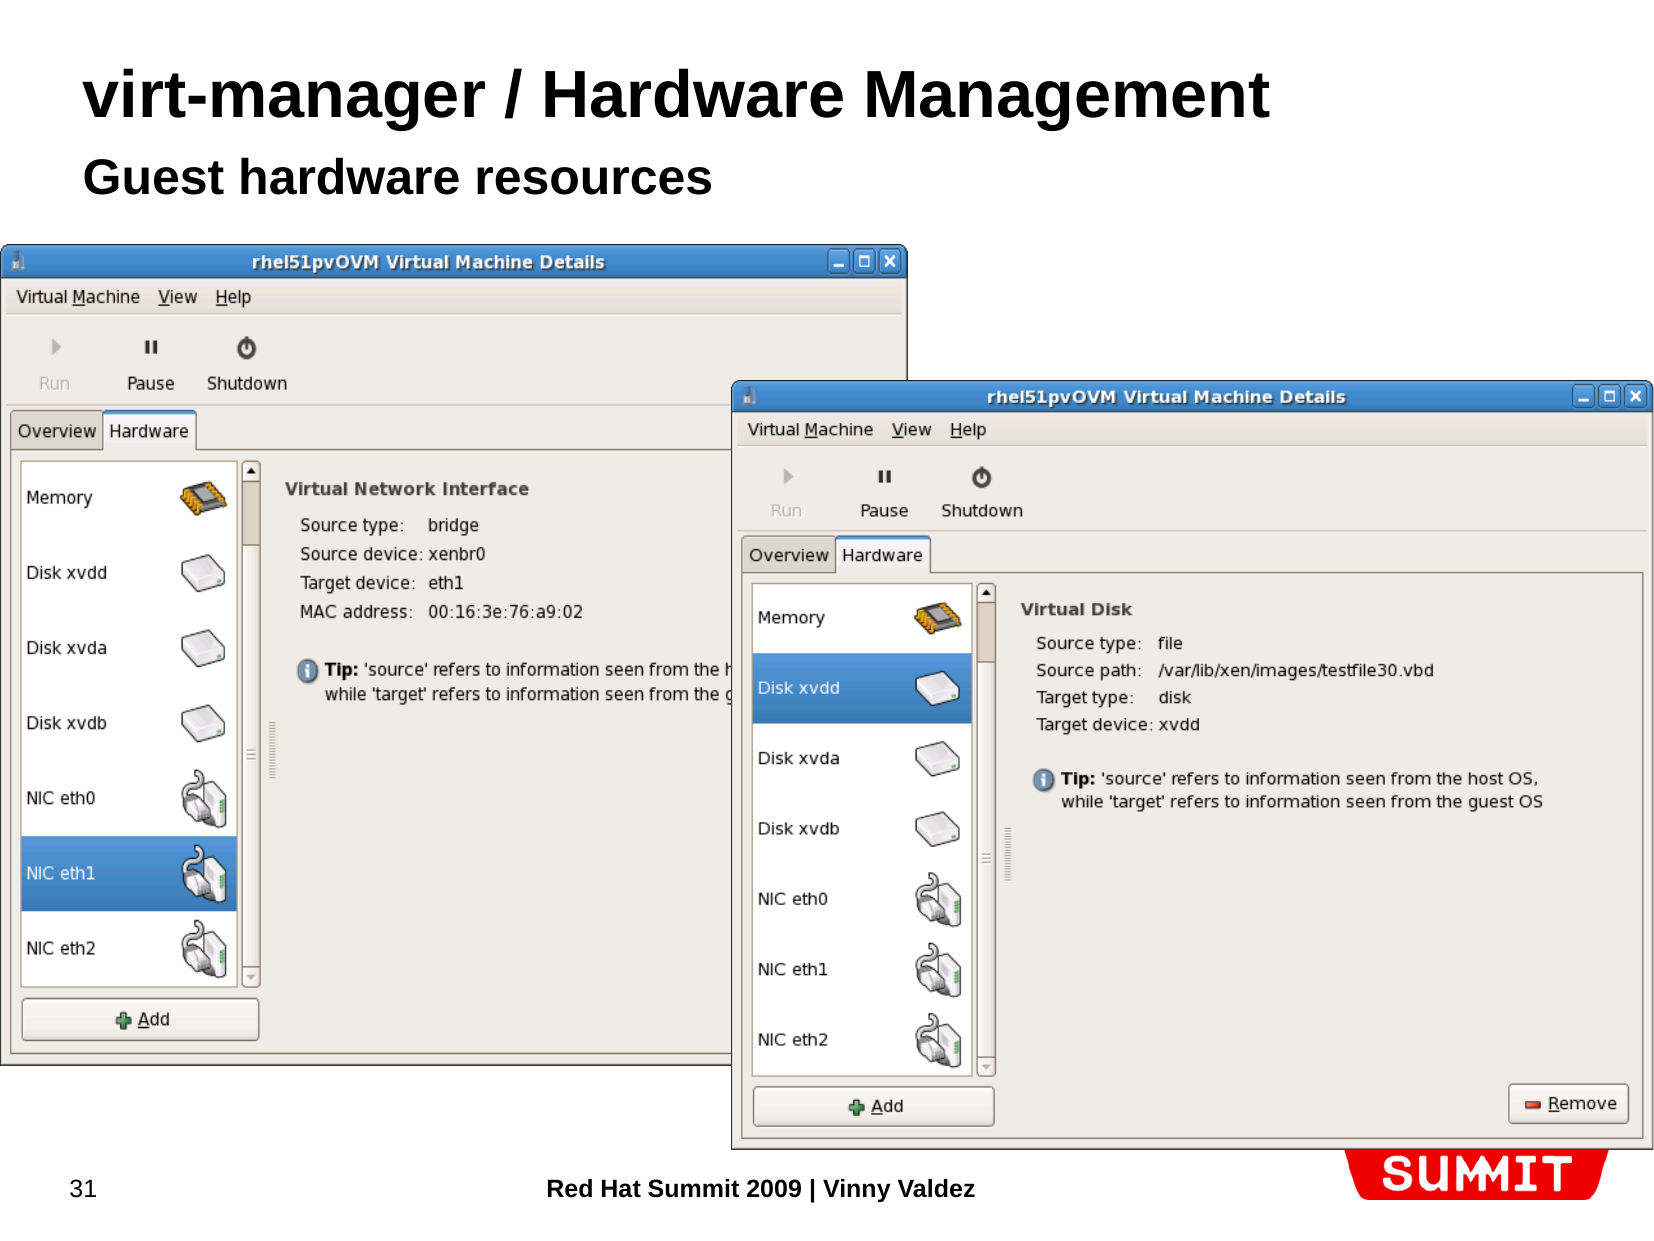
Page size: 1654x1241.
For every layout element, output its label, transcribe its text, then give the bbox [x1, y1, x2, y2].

picture [0, 244, 1654, 1200]
title virt-manager / Hardware Management Guest hardware resources [82, 37, 1571, 226]
